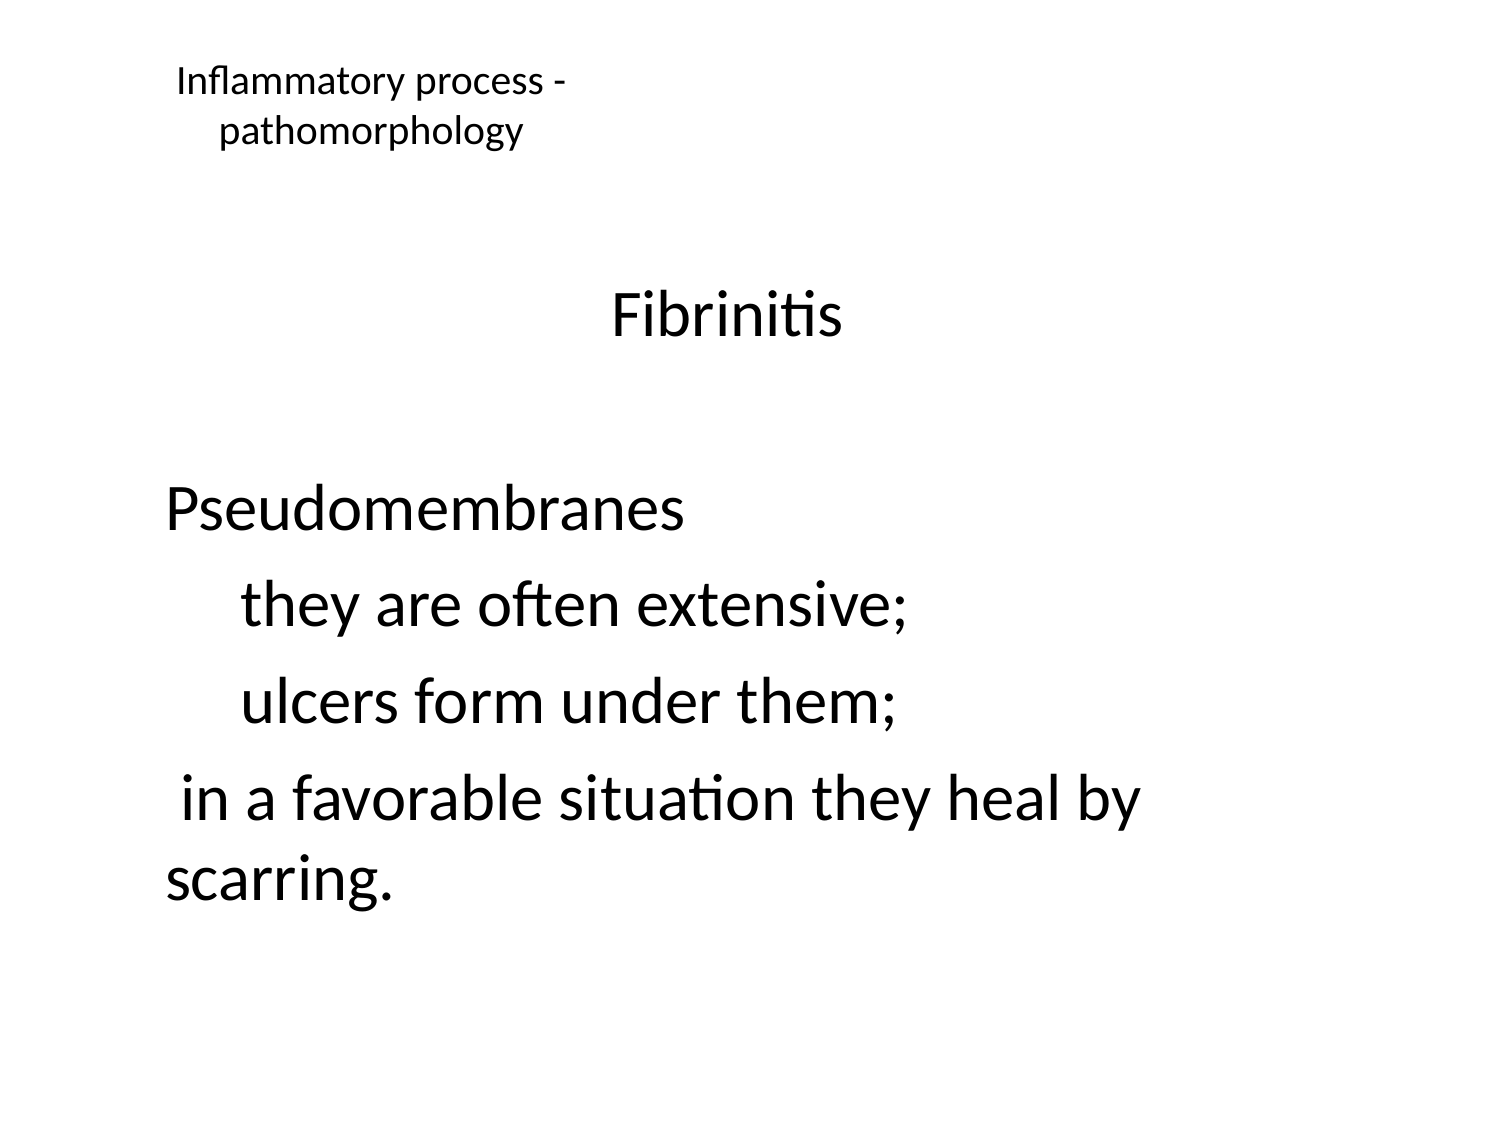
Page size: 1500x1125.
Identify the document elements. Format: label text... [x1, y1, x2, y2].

list Fibrinitis Pseudomembranes they are often extensive; ulcers form under them; in a favorable situation they heal by scarring. [75, 262, 1426, 1005]
title Inflammatory process - pathomorphology [75, 45, 668, 126]
